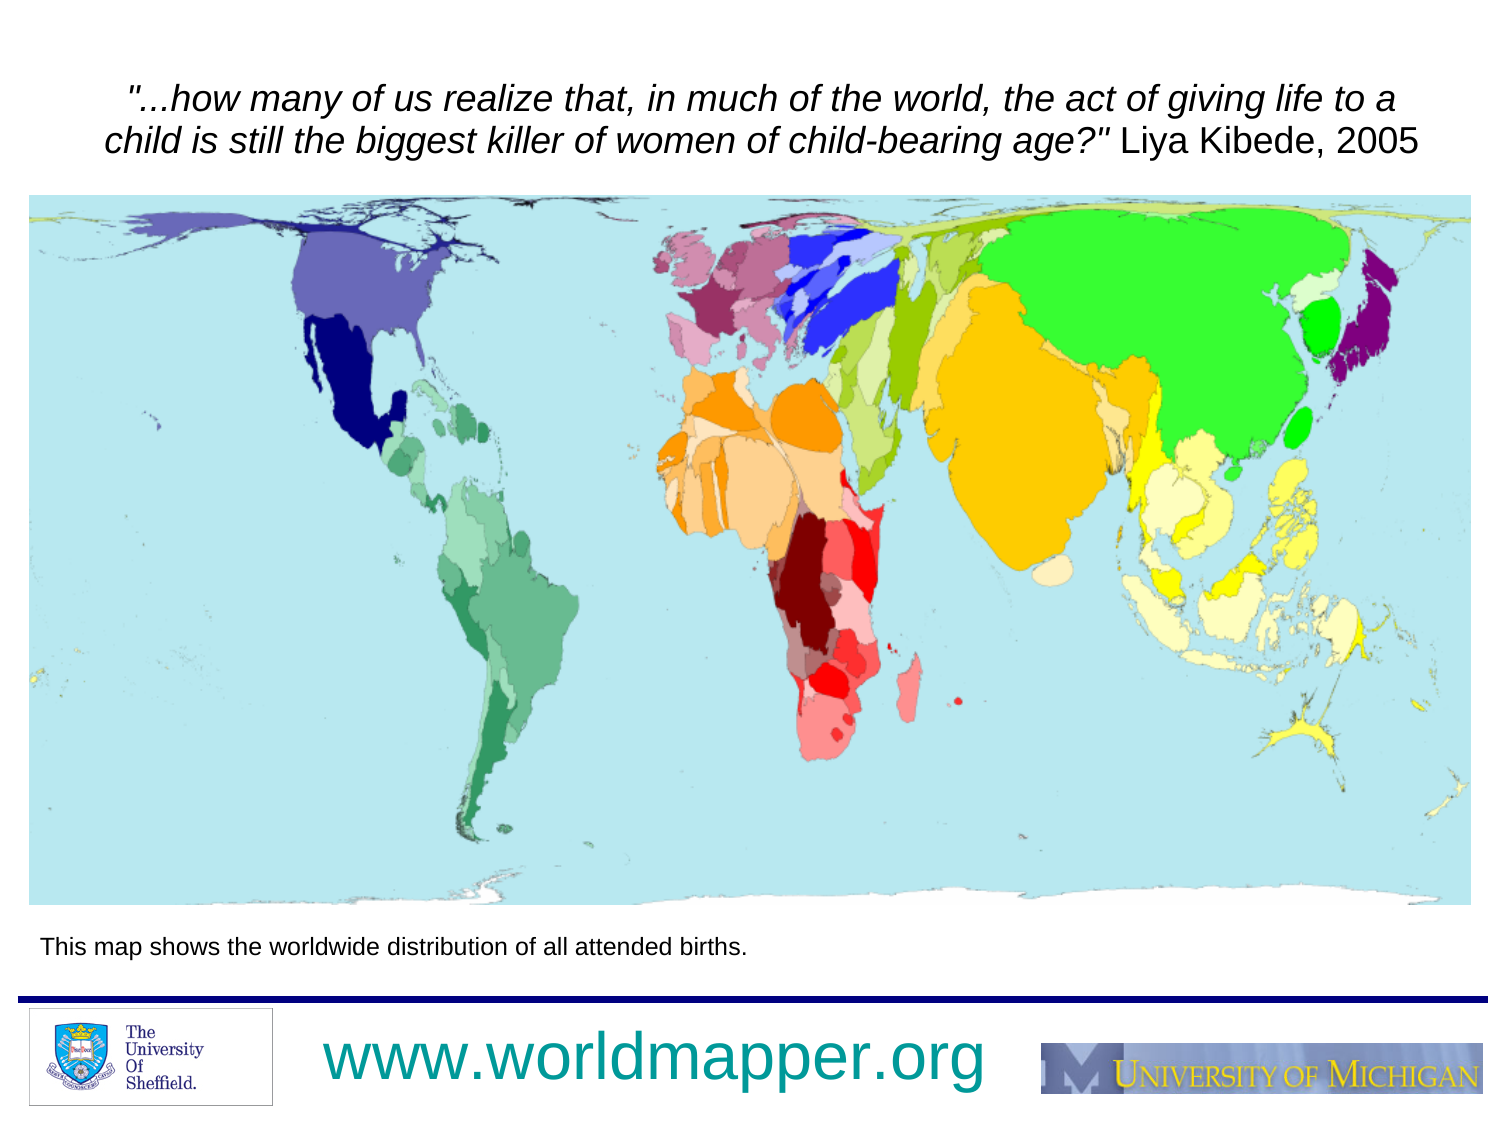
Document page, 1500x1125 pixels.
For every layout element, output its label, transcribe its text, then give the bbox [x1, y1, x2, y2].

picture [29, 195, 1471, 905]
text_box This map shows the worldwide distribution of all attended births. [24, 925, 765, 969]
picture [1041, 1043, 1483, 1094]
title "...how many of us realize that, in much of the world, the act of giving life to a child is still the biggest killer of women of child-bearing age?" Liya Kibede, 2005 [76, 42, 1447, 195]
picture [29, 1008, 273, 1106]
